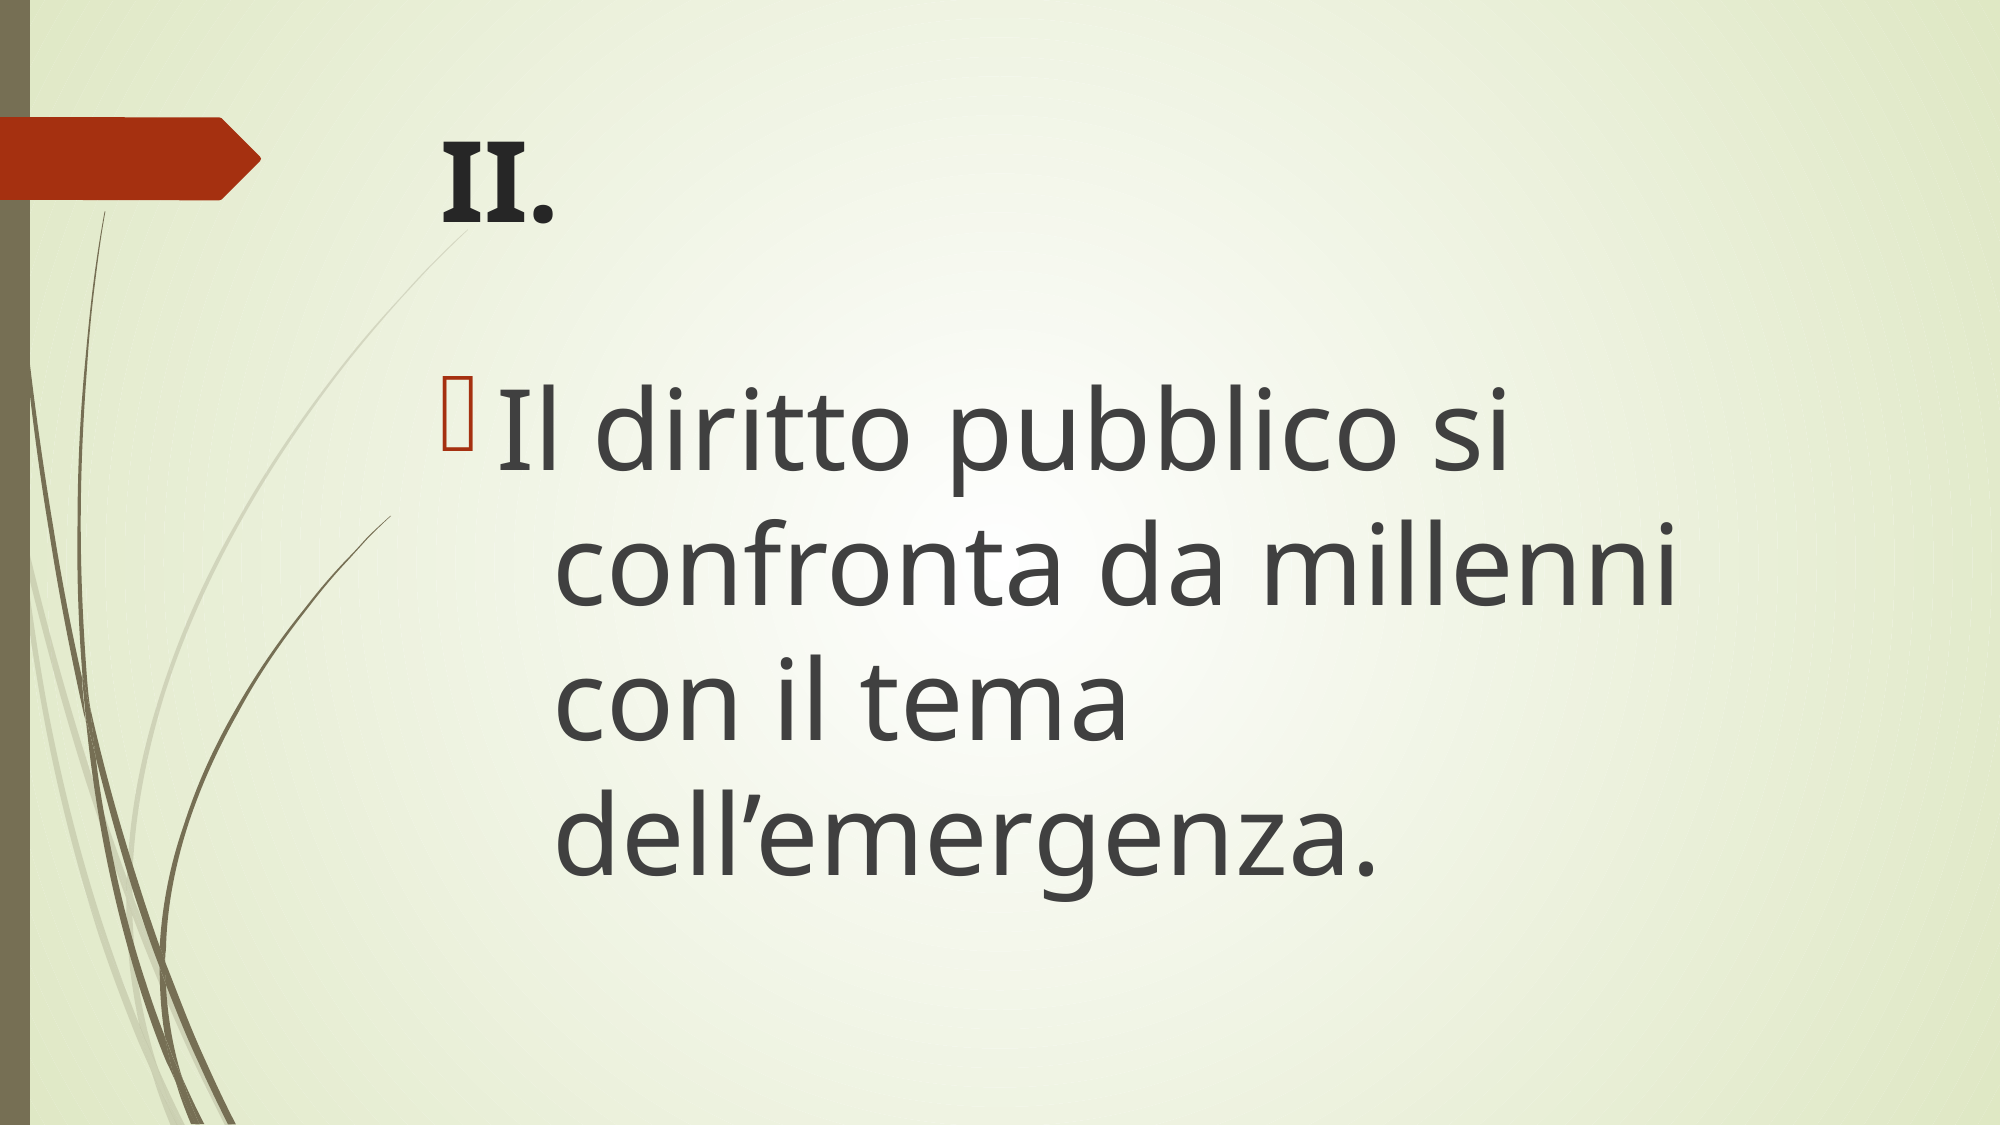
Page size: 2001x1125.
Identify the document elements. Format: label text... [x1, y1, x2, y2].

list Il diritto pubblico si confronta da millenni con il tema dell’emergenza. [424, 350, 1888, 970]
title II. [425, 102, 1888, 313]
